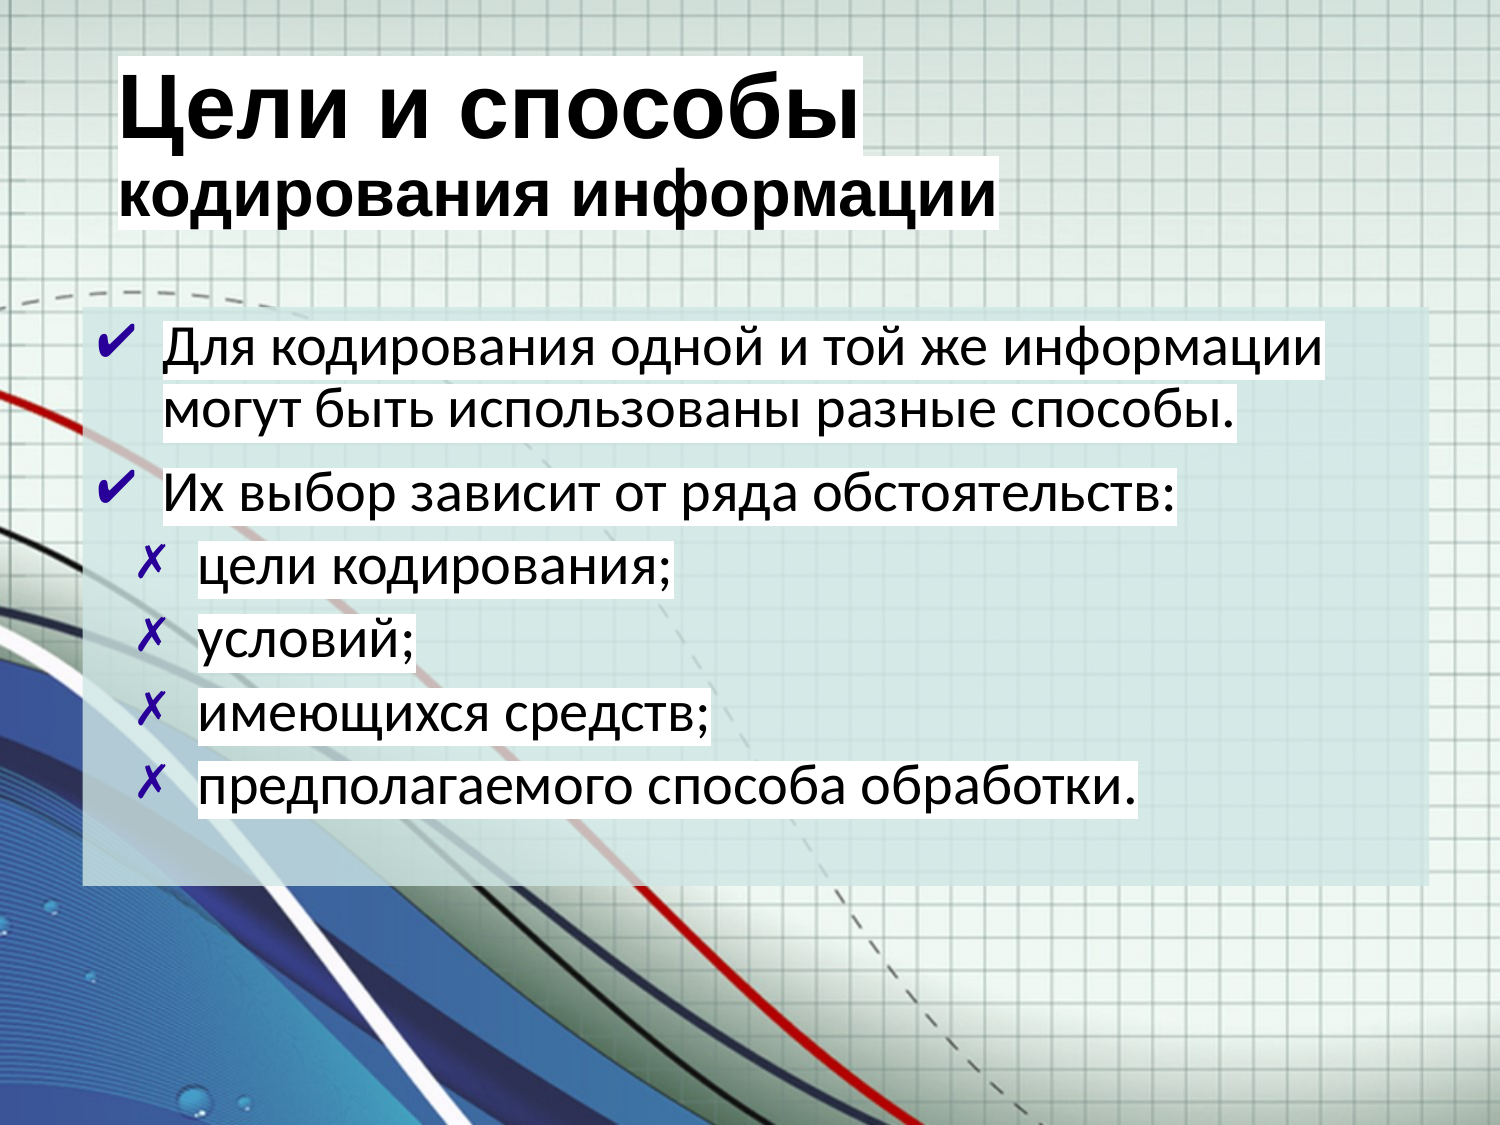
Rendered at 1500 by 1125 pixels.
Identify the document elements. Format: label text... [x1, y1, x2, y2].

picture [0, 0, 1500, 1125]
title Цели и способы кодирования информации [103, 32, 1397, 258]
list Для кодирования одной и той же информации могут быть использованы разные способы. Их выбор зависит от ряда обстоятельств: цели кодирования; условий; имеющихся средств; предполагаемого способа обработки. [82, 307, 1430, 886]
